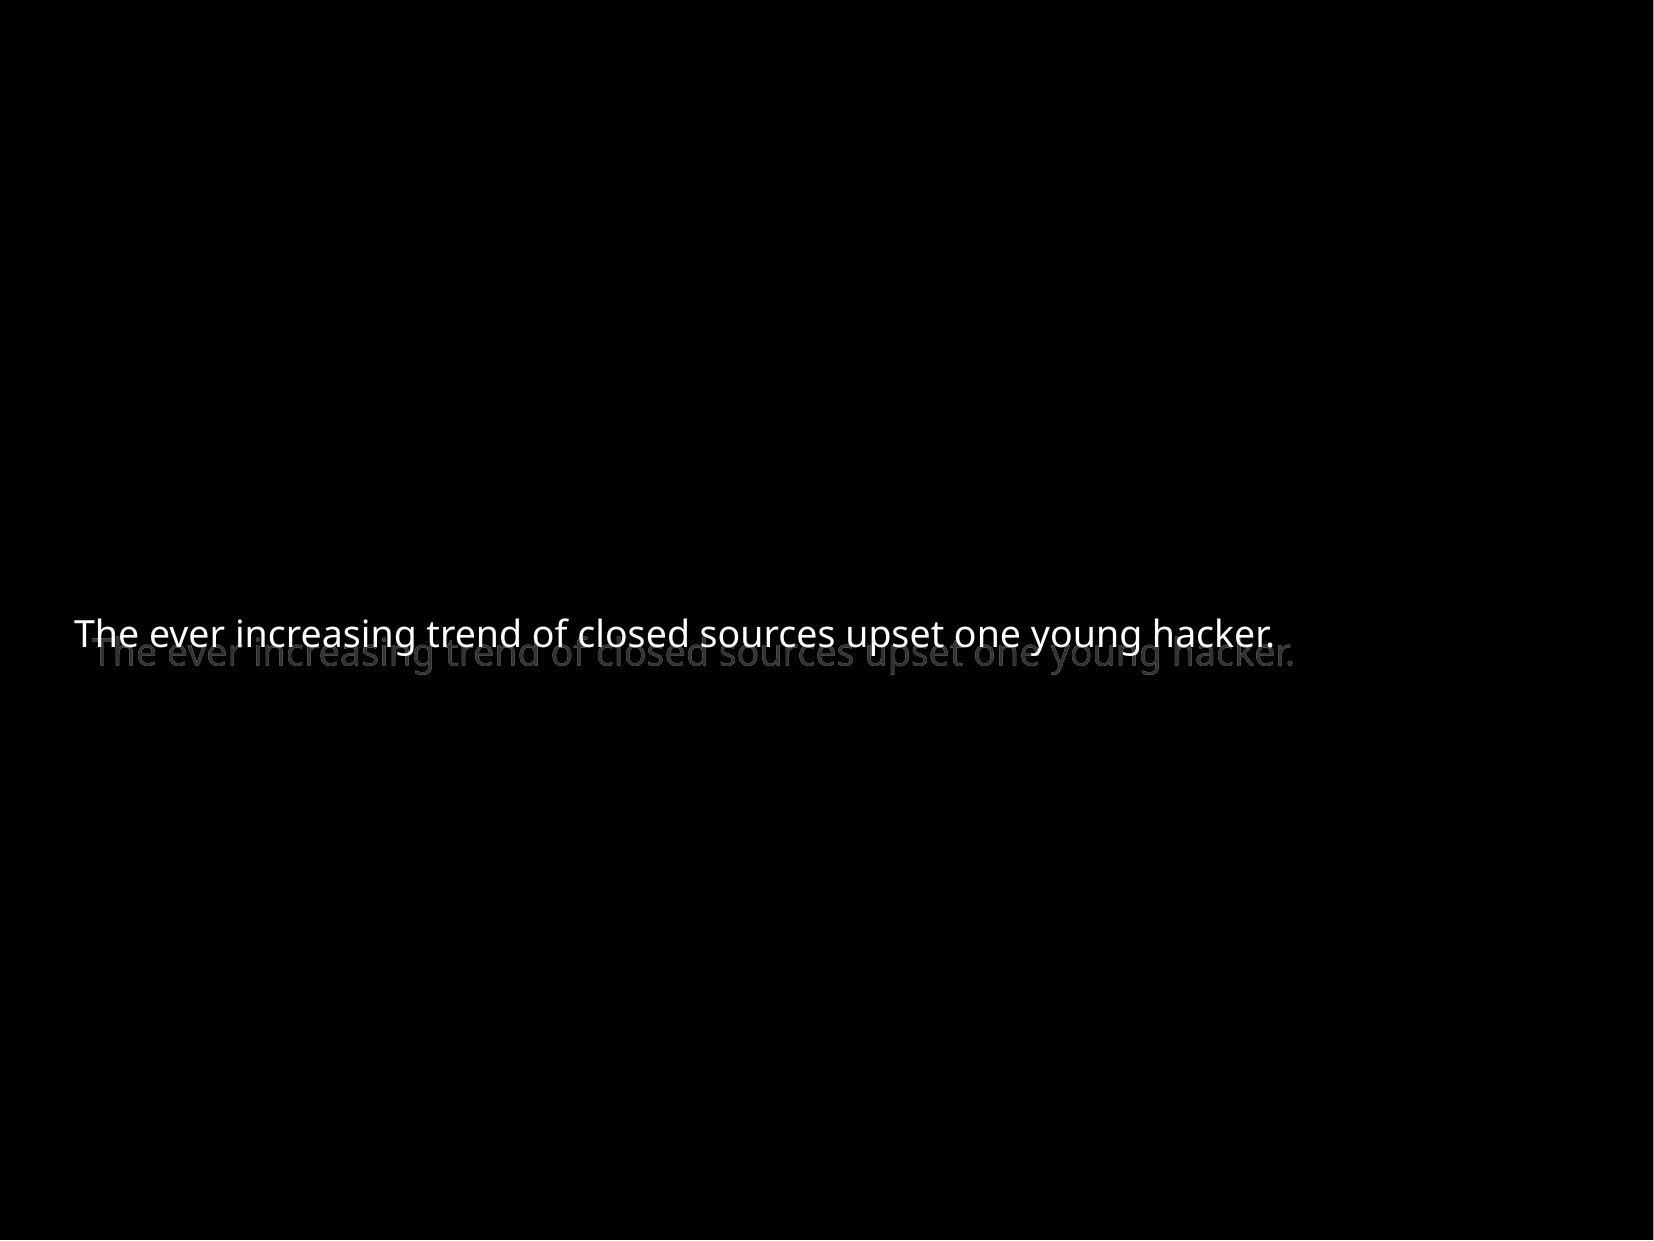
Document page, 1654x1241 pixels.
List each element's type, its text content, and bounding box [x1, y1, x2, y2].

text_box The ever increasing trend of closed sources upset one young hacker. [59, 600, 1338, 668]
